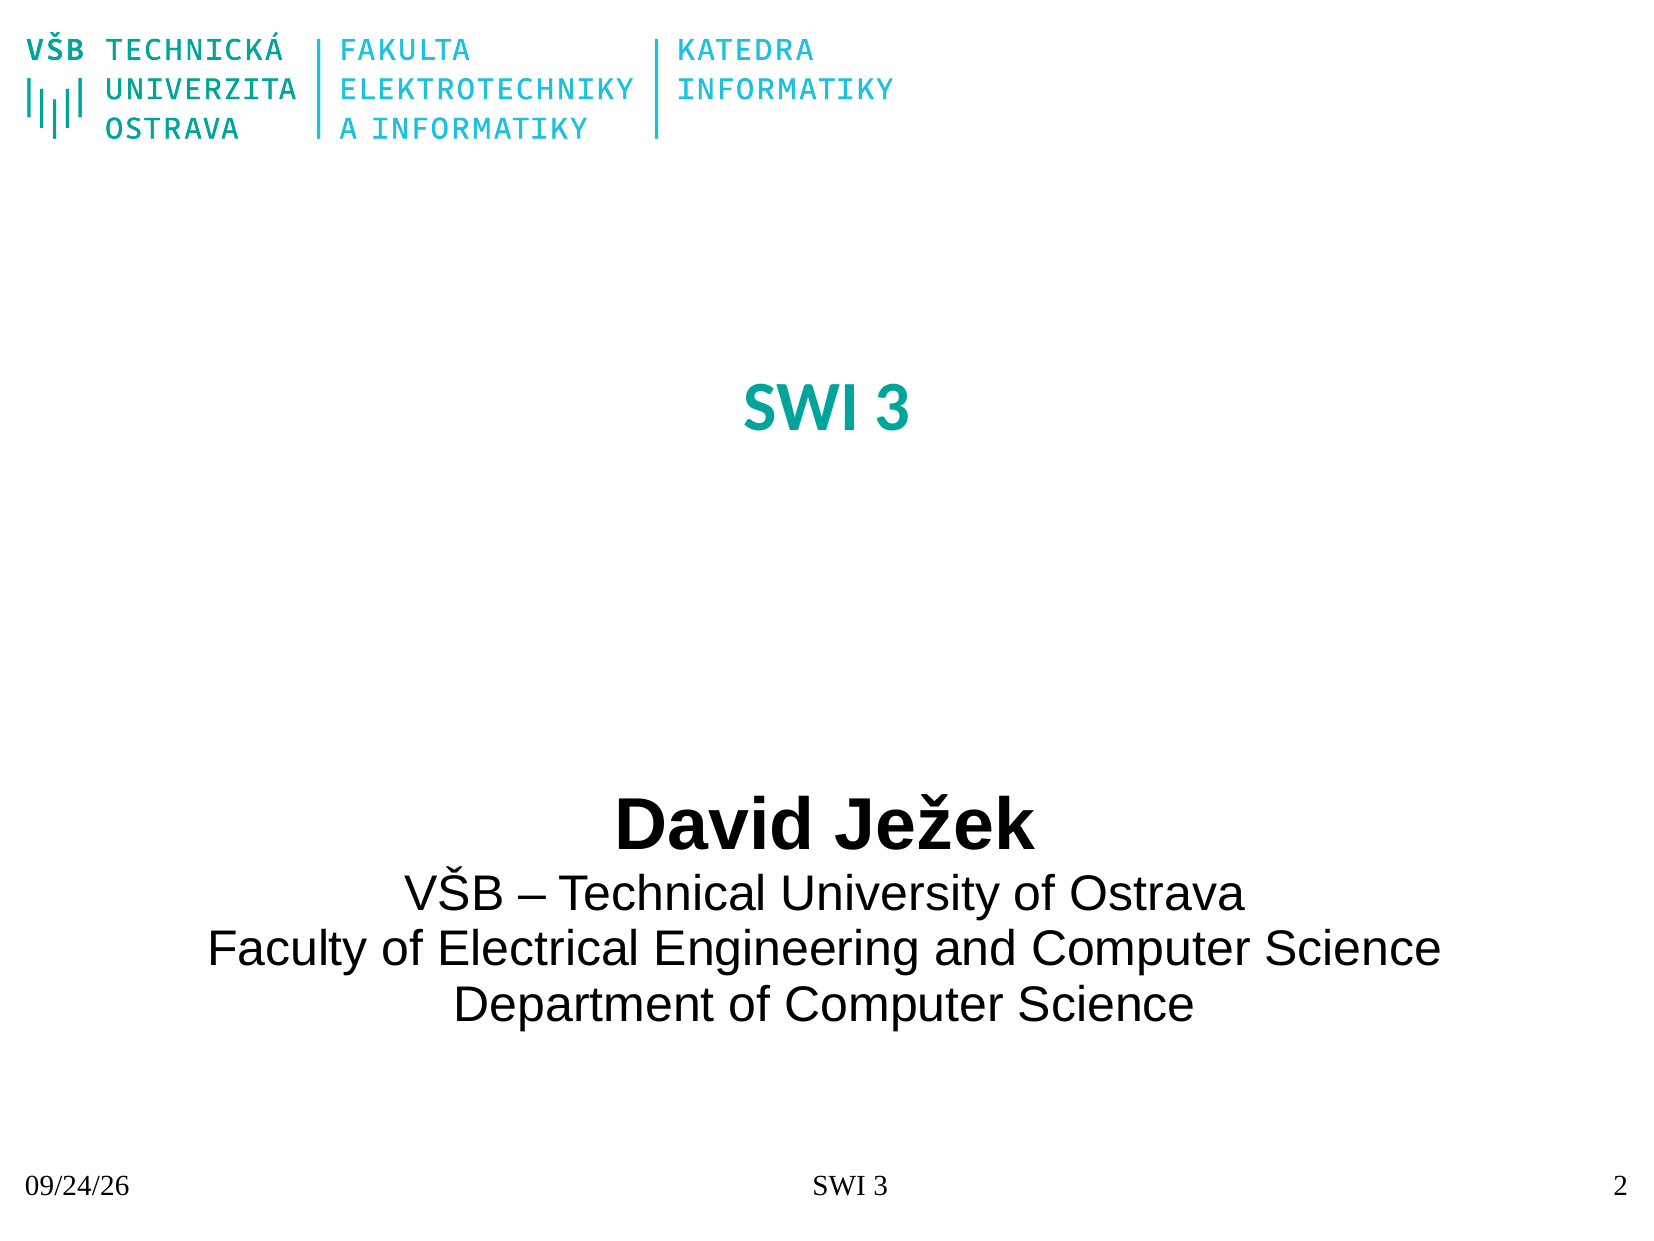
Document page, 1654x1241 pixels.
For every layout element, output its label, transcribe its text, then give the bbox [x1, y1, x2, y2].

subtitle David Ježek VŠB – Technical University of Ostrava Faculty of Electrical Engineering and Computer Science Department of Computer Science [30, 660, 1621, 1156]
picture [26, 31, 893, 139]
title SWI 3 [24, 184, 1629, 642]
